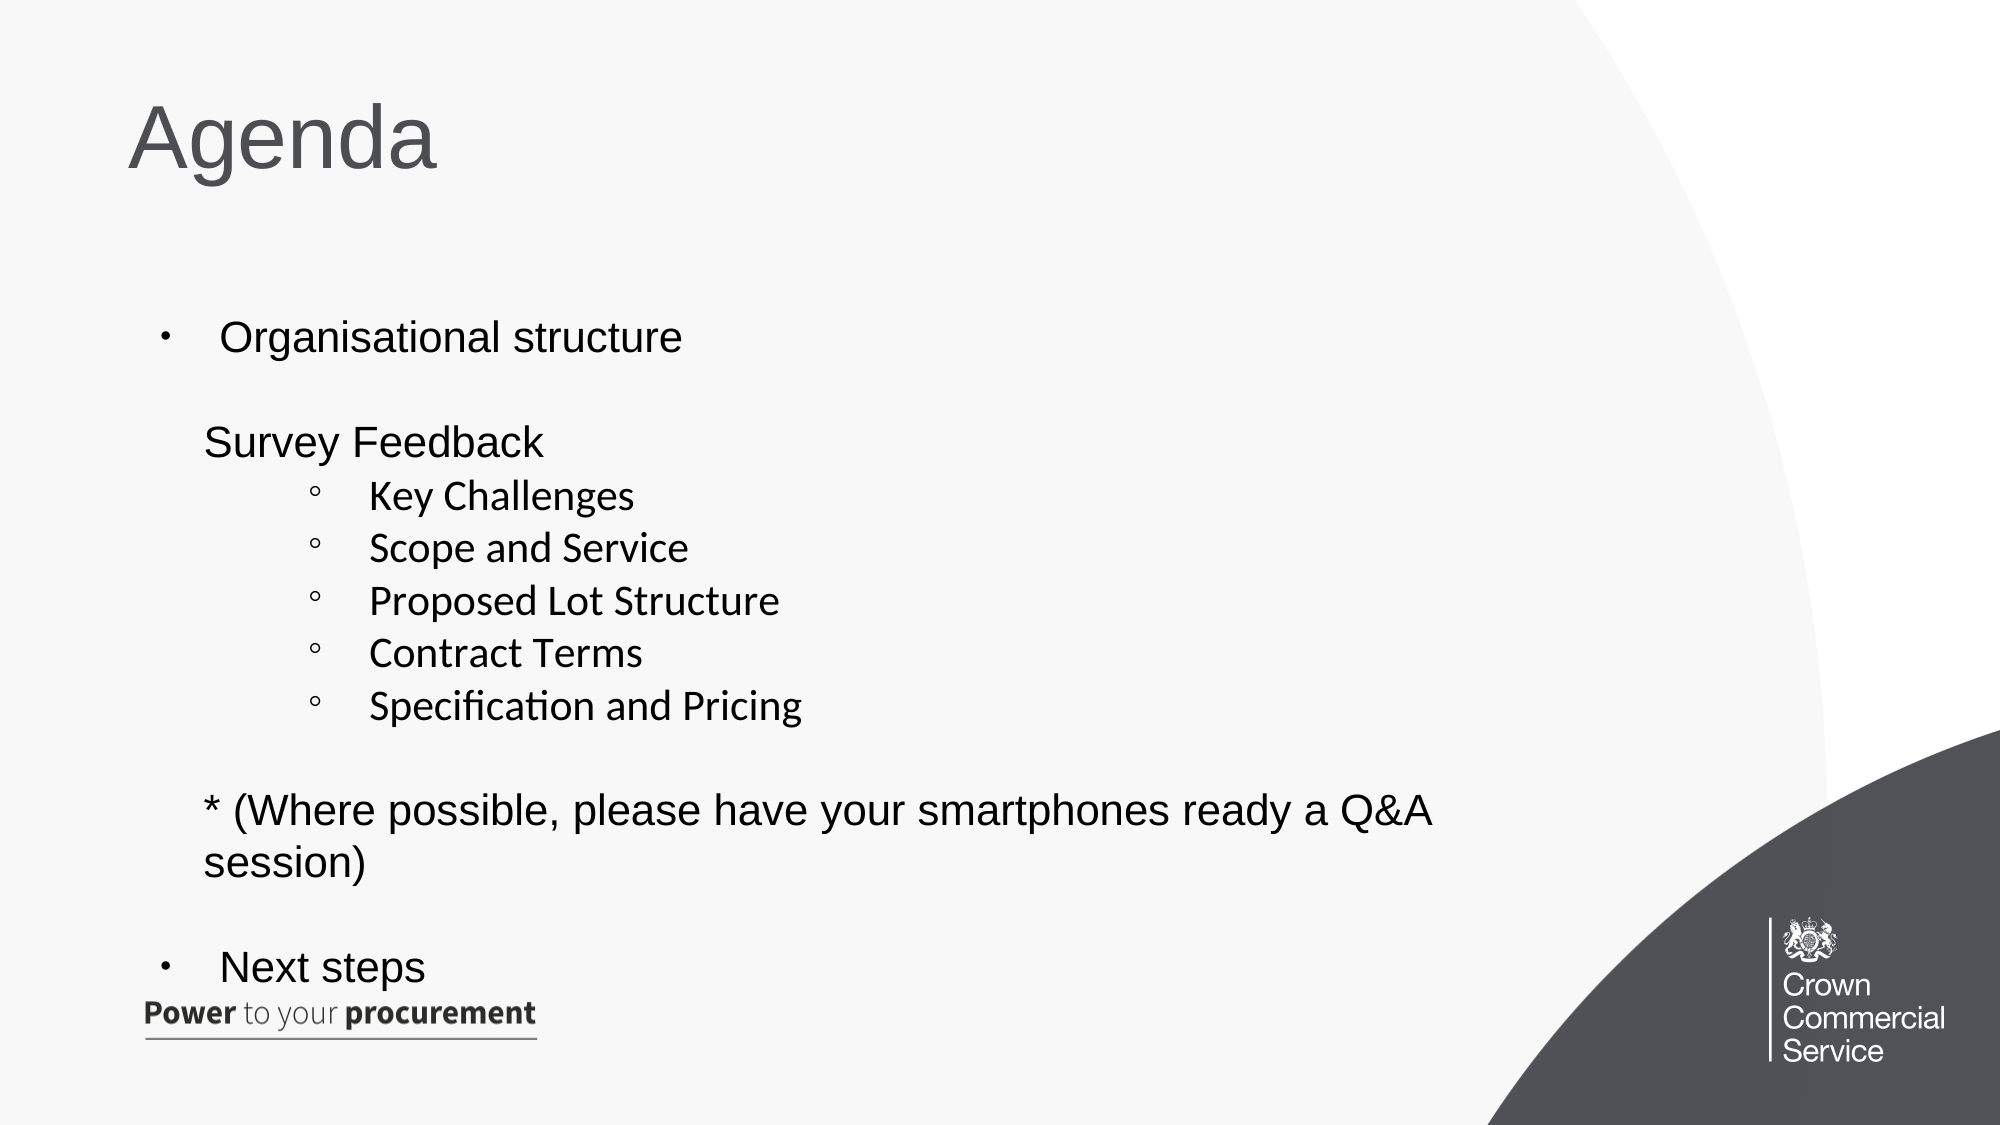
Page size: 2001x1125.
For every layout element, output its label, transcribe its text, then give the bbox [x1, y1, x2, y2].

subtitle Organisational structure Survey Feedback Key Challenges Scope and Service Proposed Lot Structure Contract Terms Specification and Pricing * (Where possible, please have your smartphones ready a Q&A session) Next steps [128, 308, 1465, 988]
title Agenda [128, 79, 1922, 218]
